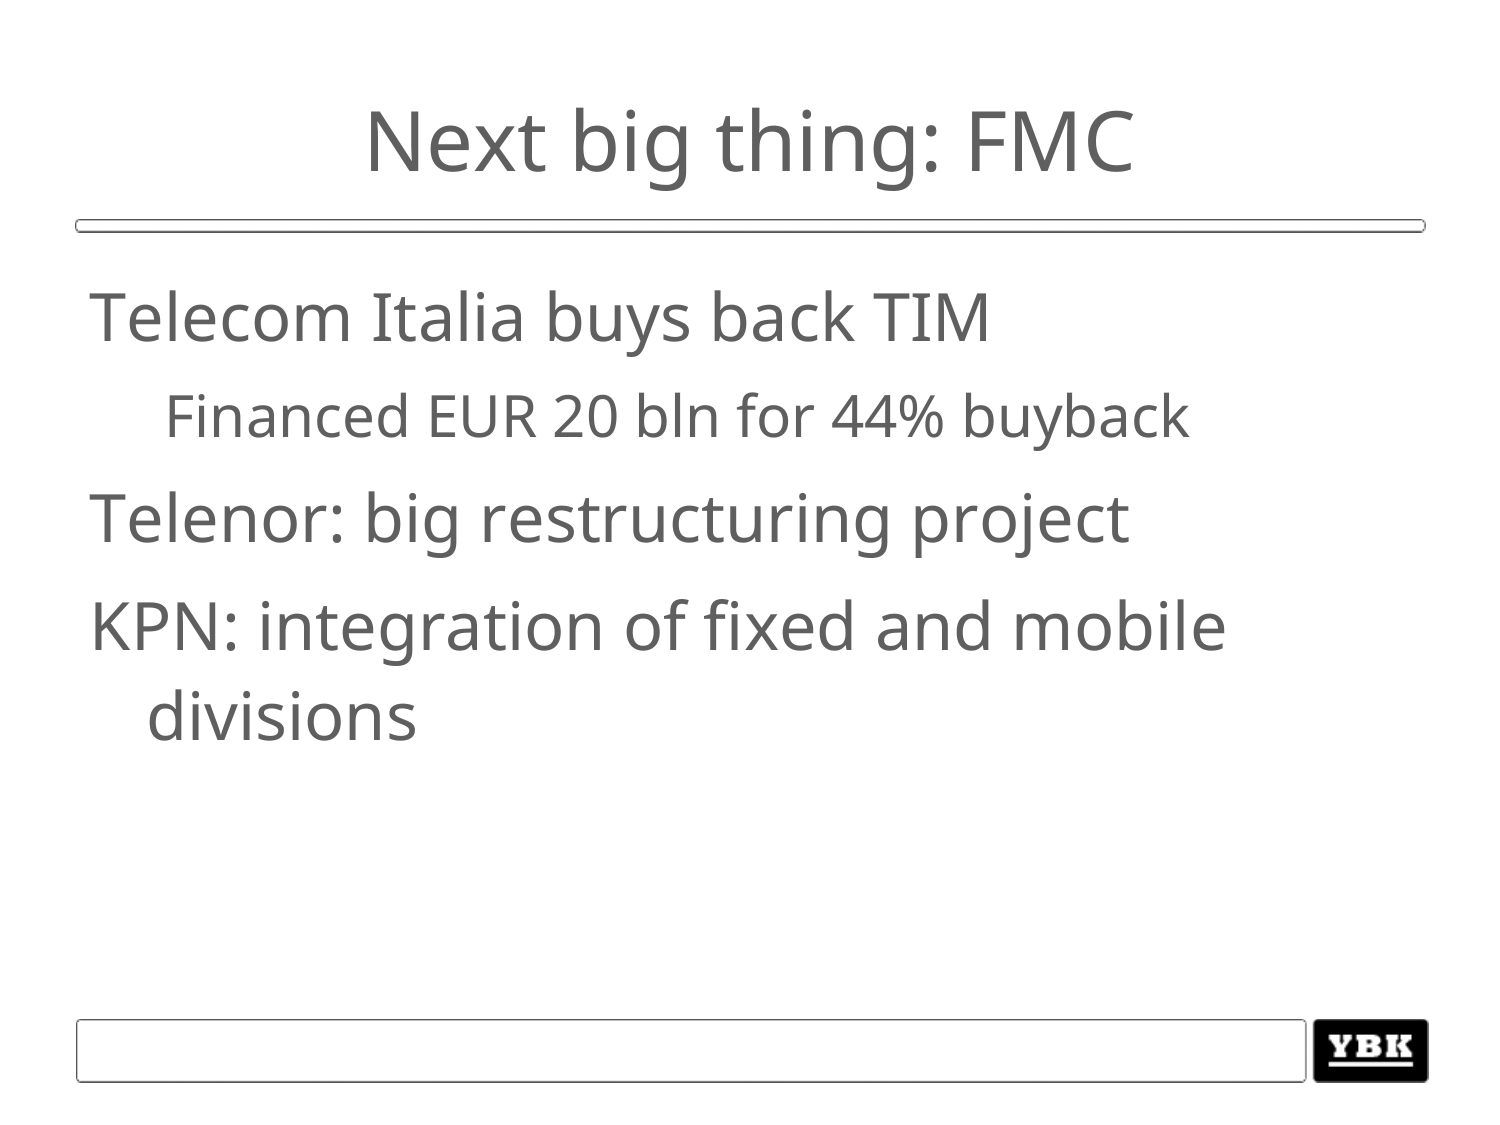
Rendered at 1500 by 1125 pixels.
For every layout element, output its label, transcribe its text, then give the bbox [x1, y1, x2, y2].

list Telecom Italia buys back TIM Financed EUR 20 bln for 44% buyback Telenor: big restructuring project KPN: integration of fixed and mobile divisions [75, 262, 1426, 1006]
picture [76, 1019, 1429, 1083]
title Next big thing: FMC [75, 45, 1426, 233]
